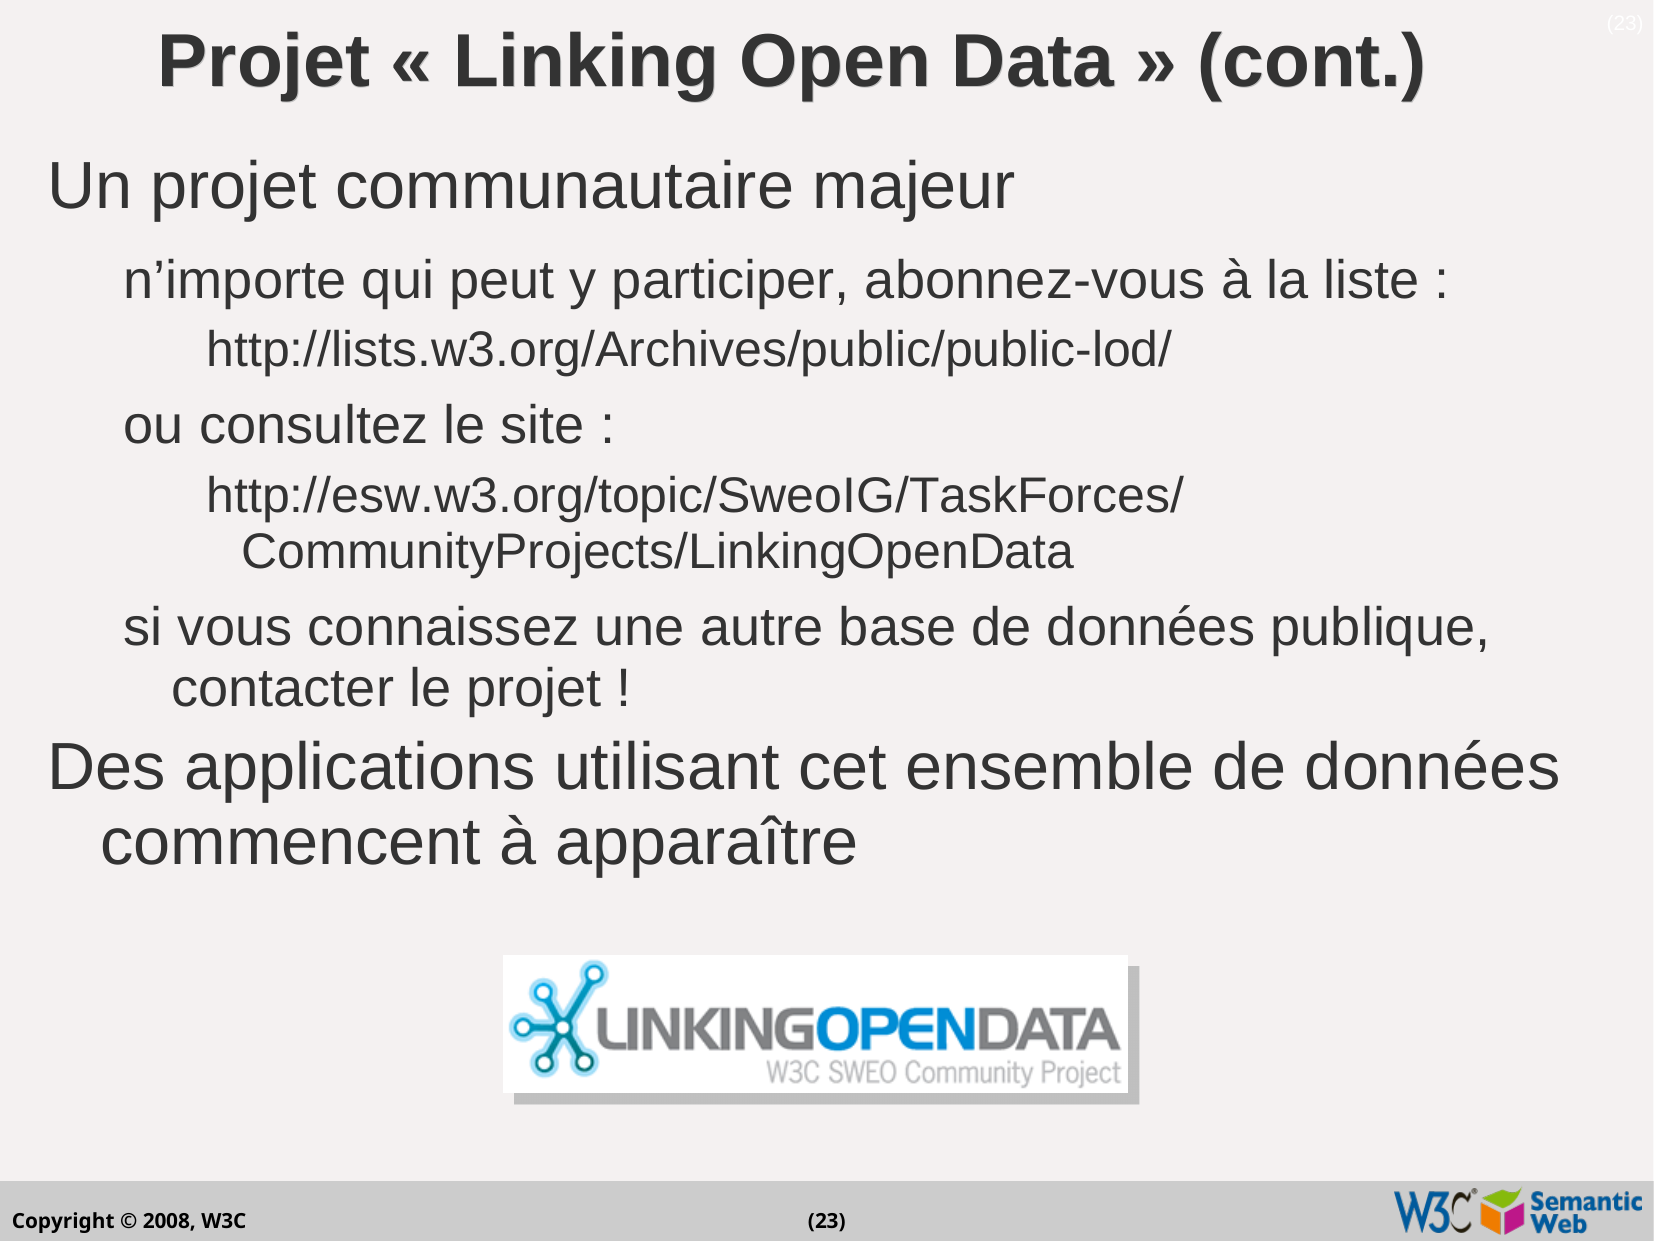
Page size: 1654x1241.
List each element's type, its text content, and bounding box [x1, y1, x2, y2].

picture [1394, 1185, 1642, 1235]
picture [503, 955, 1128, 1093]
title Projet « Linking Open Data » (cont.) [93, 0, 1493, 119]
list Un projet communautaire majeur n’importe qui peut y participer, abonnez-vous à la liste : http://lists.w3.org/Archives/public/public-lod/ ou consultez le site : http://esw.w3.org/topic/SweoIG/TaskForces/CommunityProjects/LinkingOpenData si vous connaissez une autre base de données publique, contacter le projet ! Des applications utilisant cet ensemble de données commencent à apparaître [29, 147, 1624, 1134]
